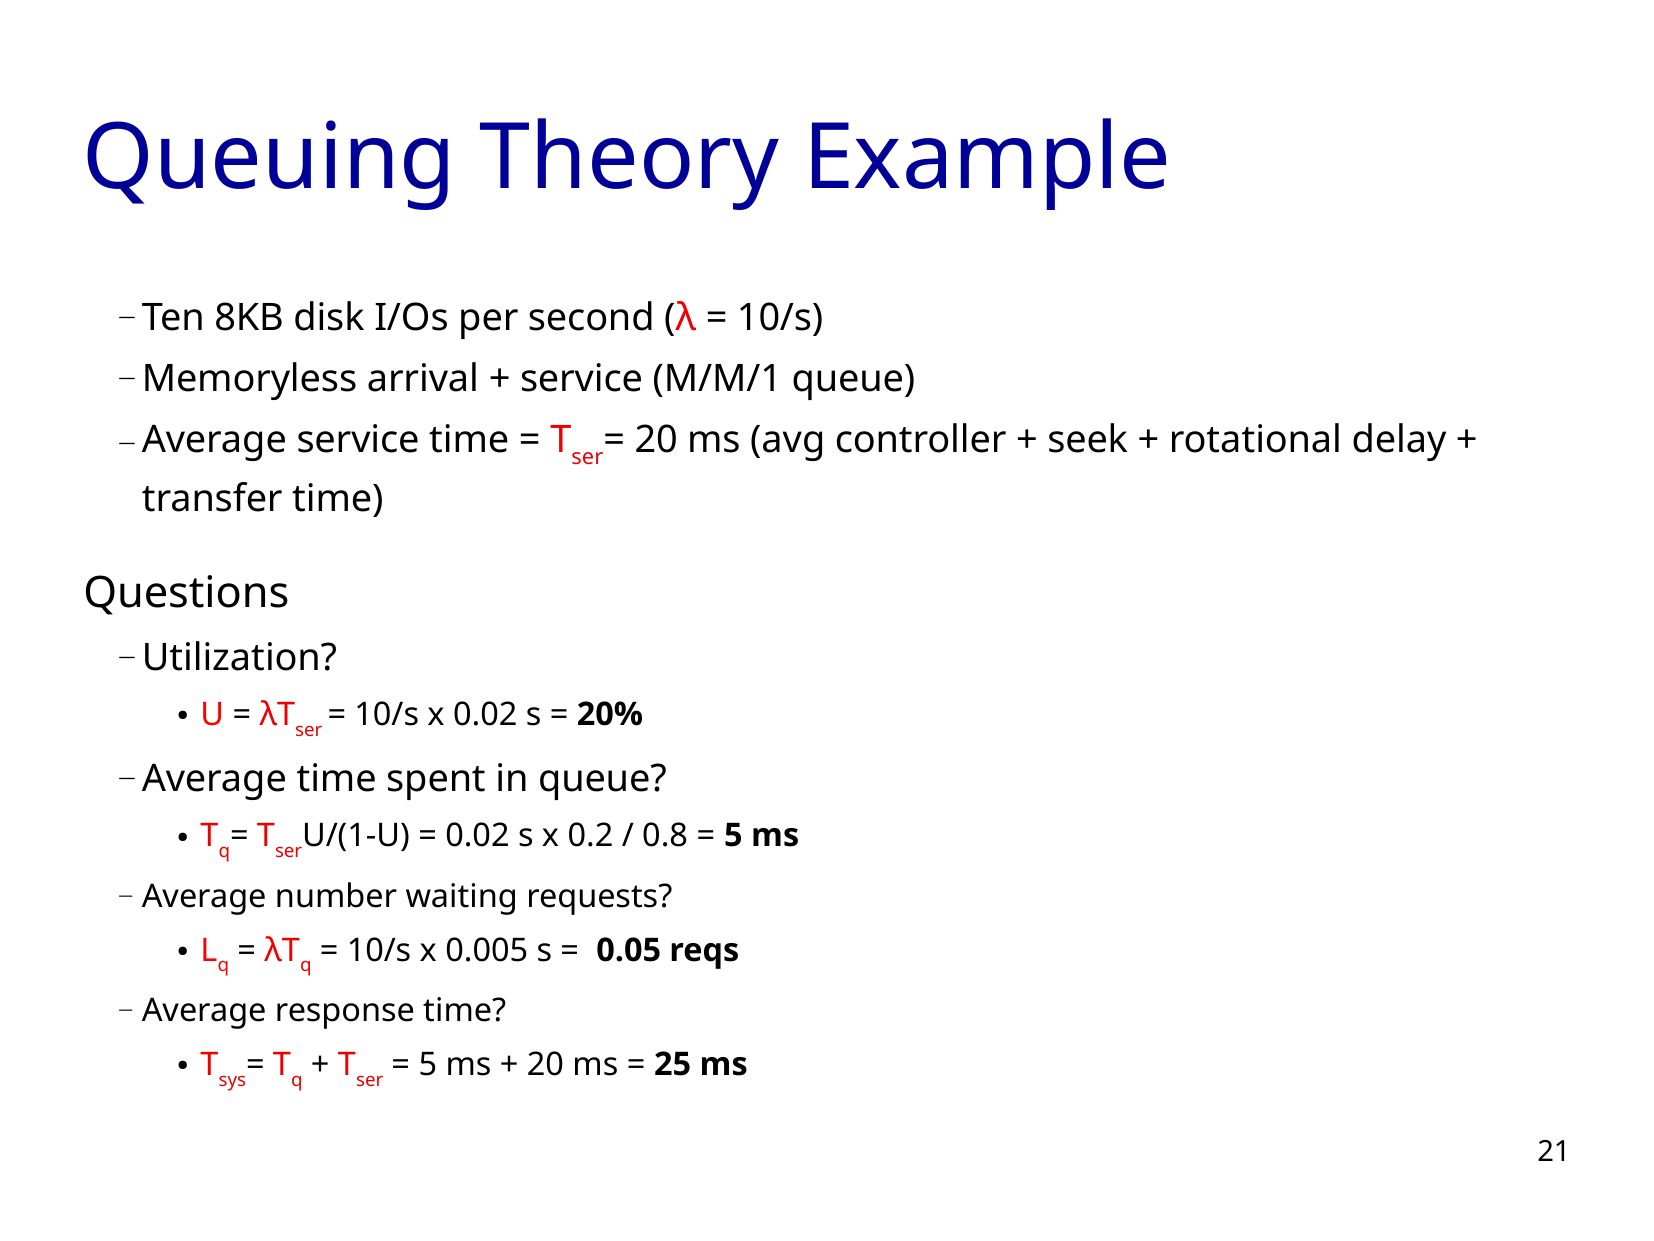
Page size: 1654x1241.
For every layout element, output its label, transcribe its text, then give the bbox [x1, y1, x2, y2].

list Ten 8KB disk I/Os per second (λ = 10/s) Memoryless arrival + service (M/M/1 queue) Average service time = Tser= 20 ms (avg controller + seek + rotational delay + transfer time) Questions Utilization? U = λTser = 10/s x 0.02 s = 20% Average time spent in queue? Tq= TserU/(1-U) = 0.02 s x 0.2 / 0.8 = 5 ms Average number waiting requests? Lq = λTq = 10/s x 0.005 s = 0.05 reqs Average response time? Tsys= Tq + Tser = 5 ms + 20 ms = 25 ms [60, 290, 1571, 1096]
title Queuing Theory Example [82, 49, 1571, 257]
